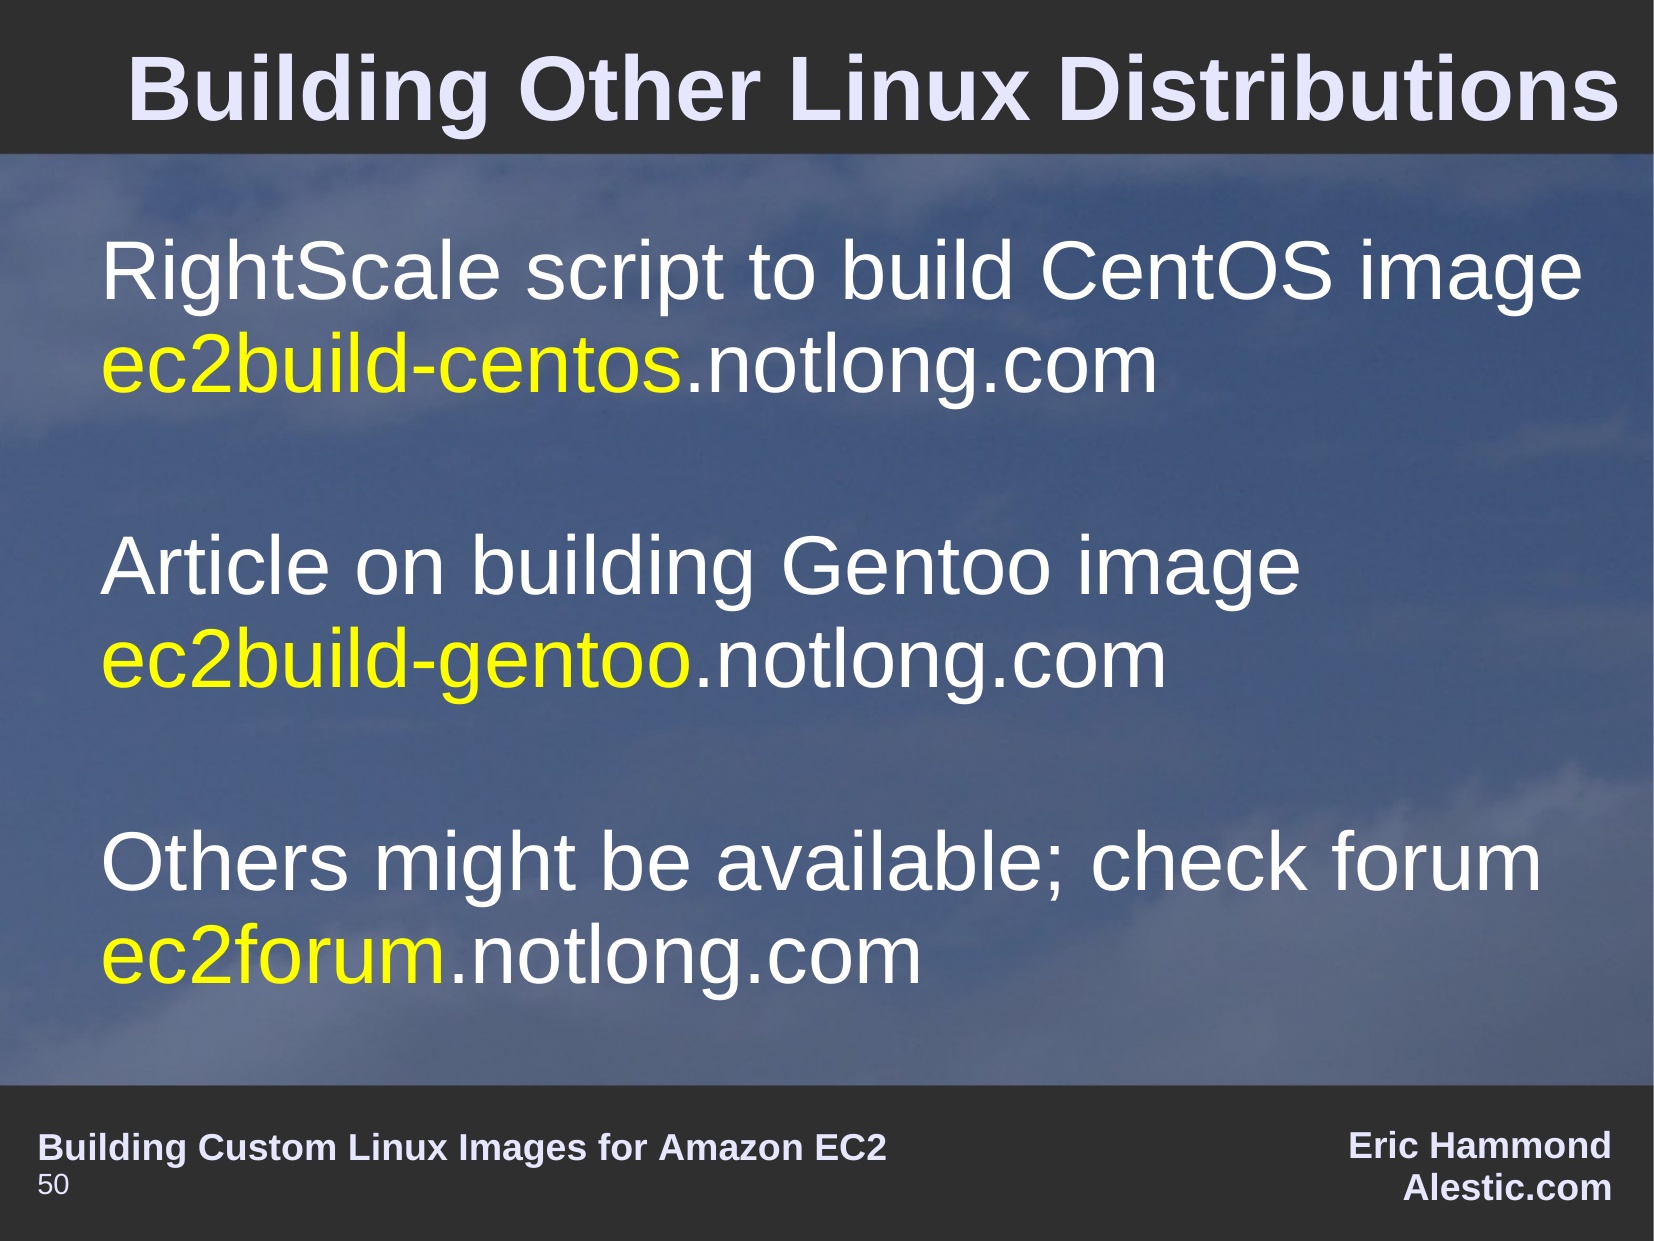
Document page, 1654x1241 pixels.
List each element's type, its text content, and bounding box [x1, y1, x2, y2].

picture [0, 0, 1654, 1241]
title Eric Hammond Alestic.com [1299, 1092, 1613, 1241]
list RightScale script to build CentOS image ec2build-centos.notlong.com Article on building Gentoo image ec2build-gentoo.notlong.com Others might be available; check forum ec2forum.notlong.com [29, 177, 1625, 1049]
title Building Other Linux Distributions [29, 29, 1625, 148]
